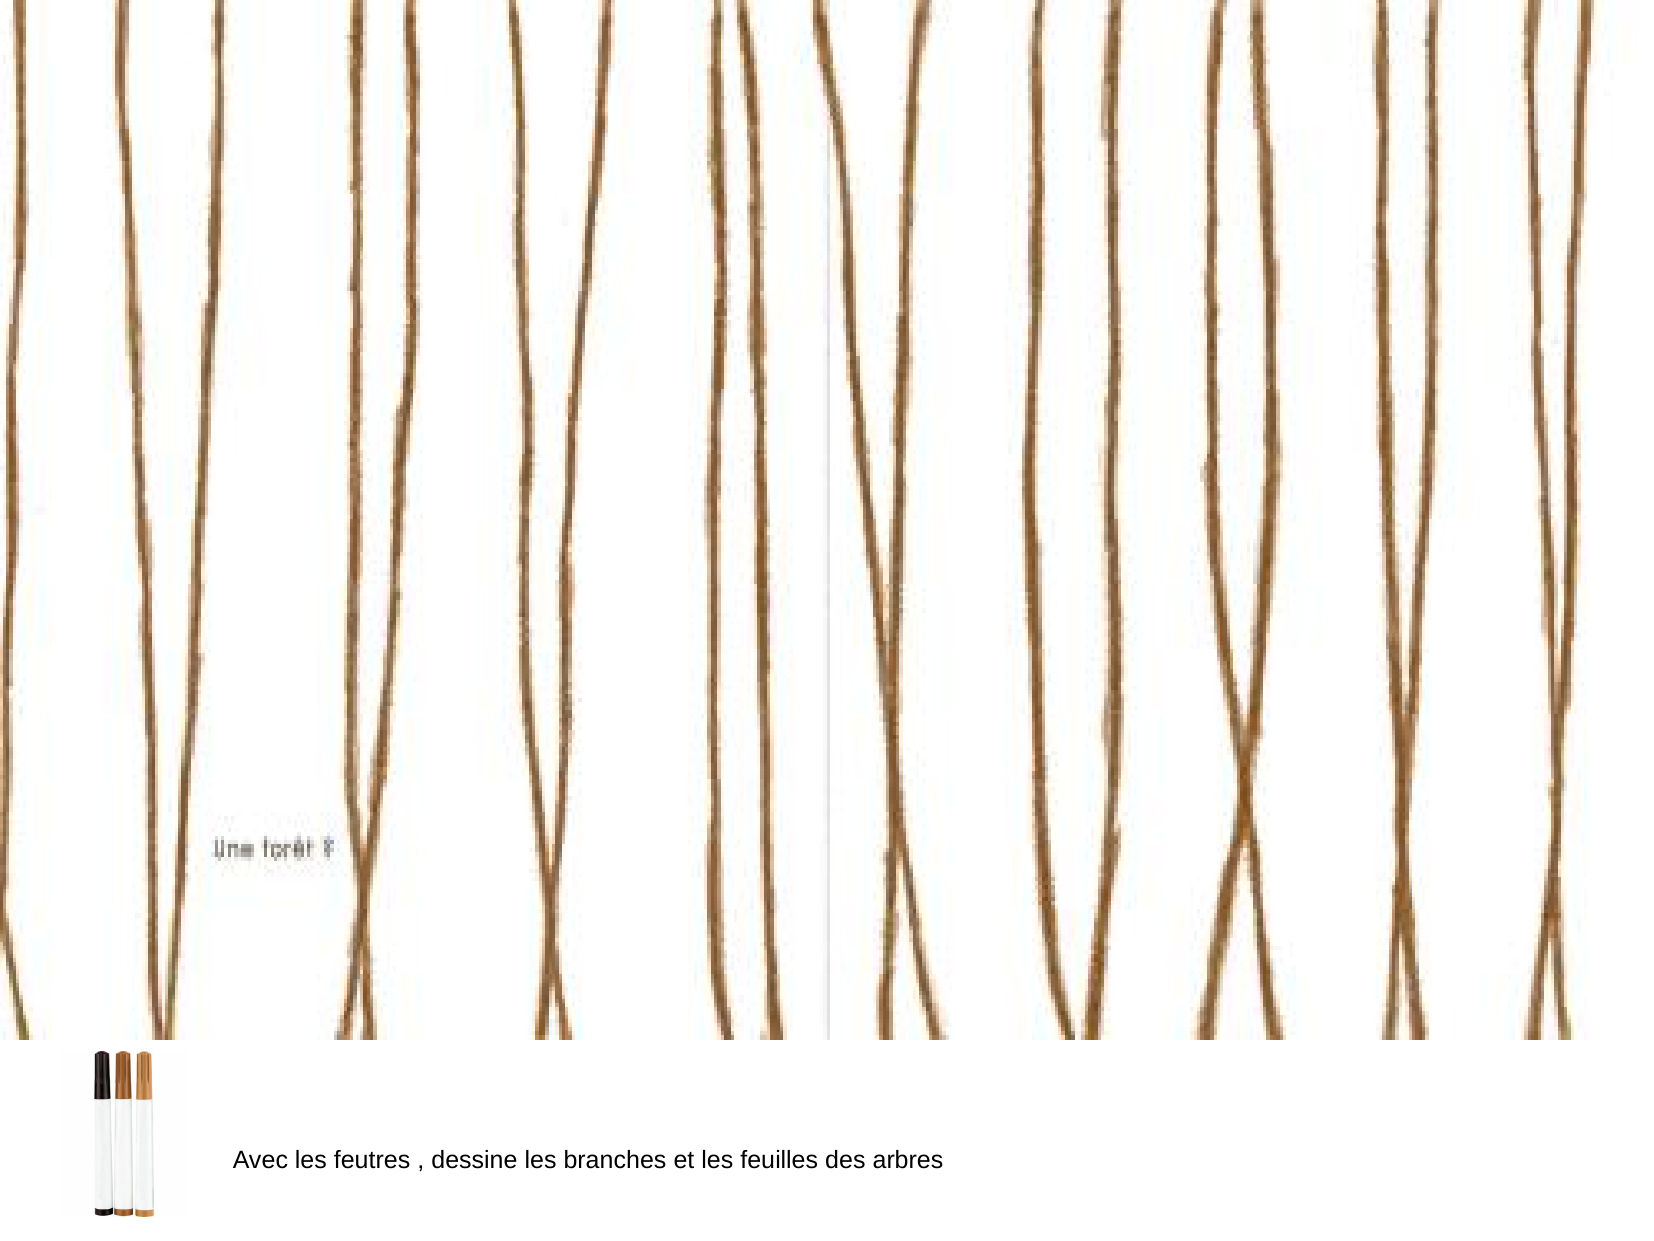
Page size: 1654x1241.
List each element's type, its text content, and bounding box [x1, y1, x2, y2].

picture [59, 1051, 189, 1217]
picture [0, 0, 1654, 1040]
text_box Avec les feutres , dessine les branches et les feuilles des arbres [218, 1138, 1087, 1182]
